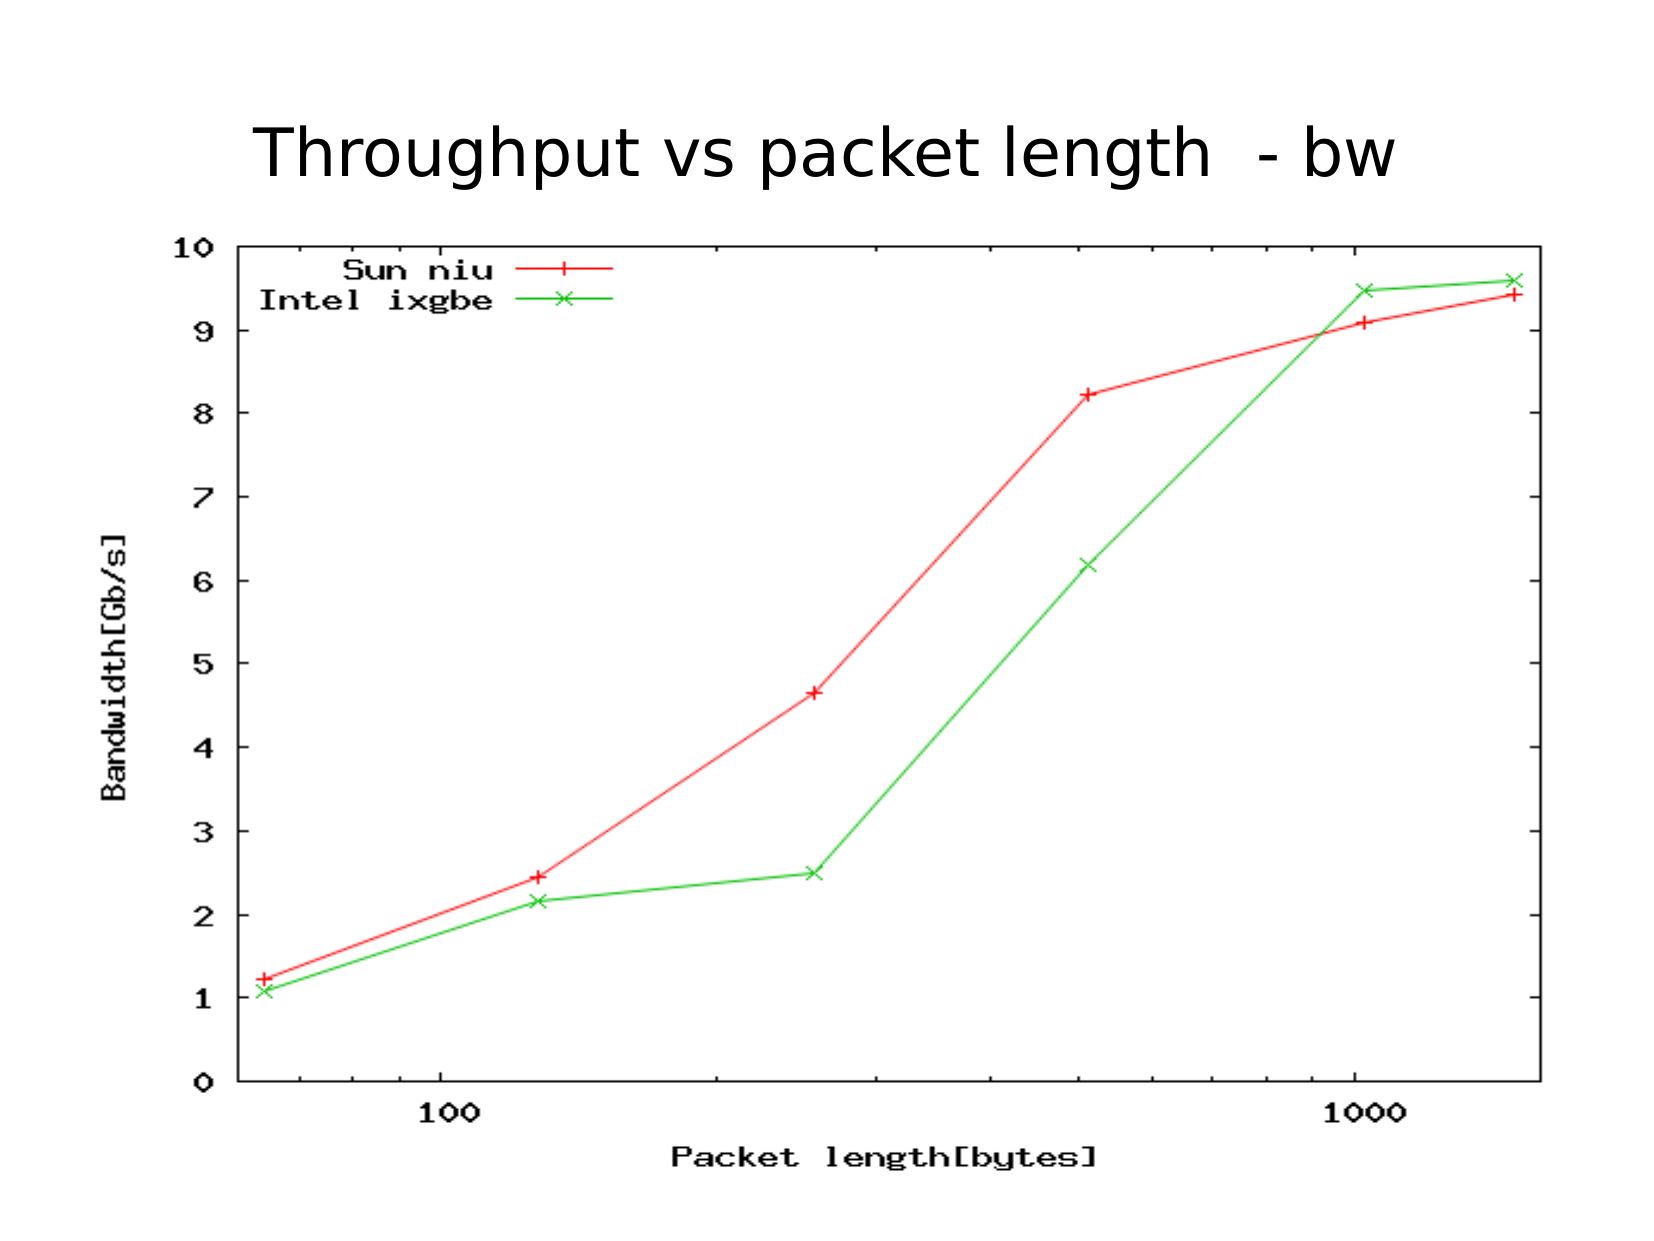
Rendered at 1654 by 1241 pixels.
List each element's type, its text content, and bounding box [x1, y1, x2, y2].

title Throughput vs packet length - bw [82, 56, 1571, 212]
picture [78, 212, 1602, 1173]
